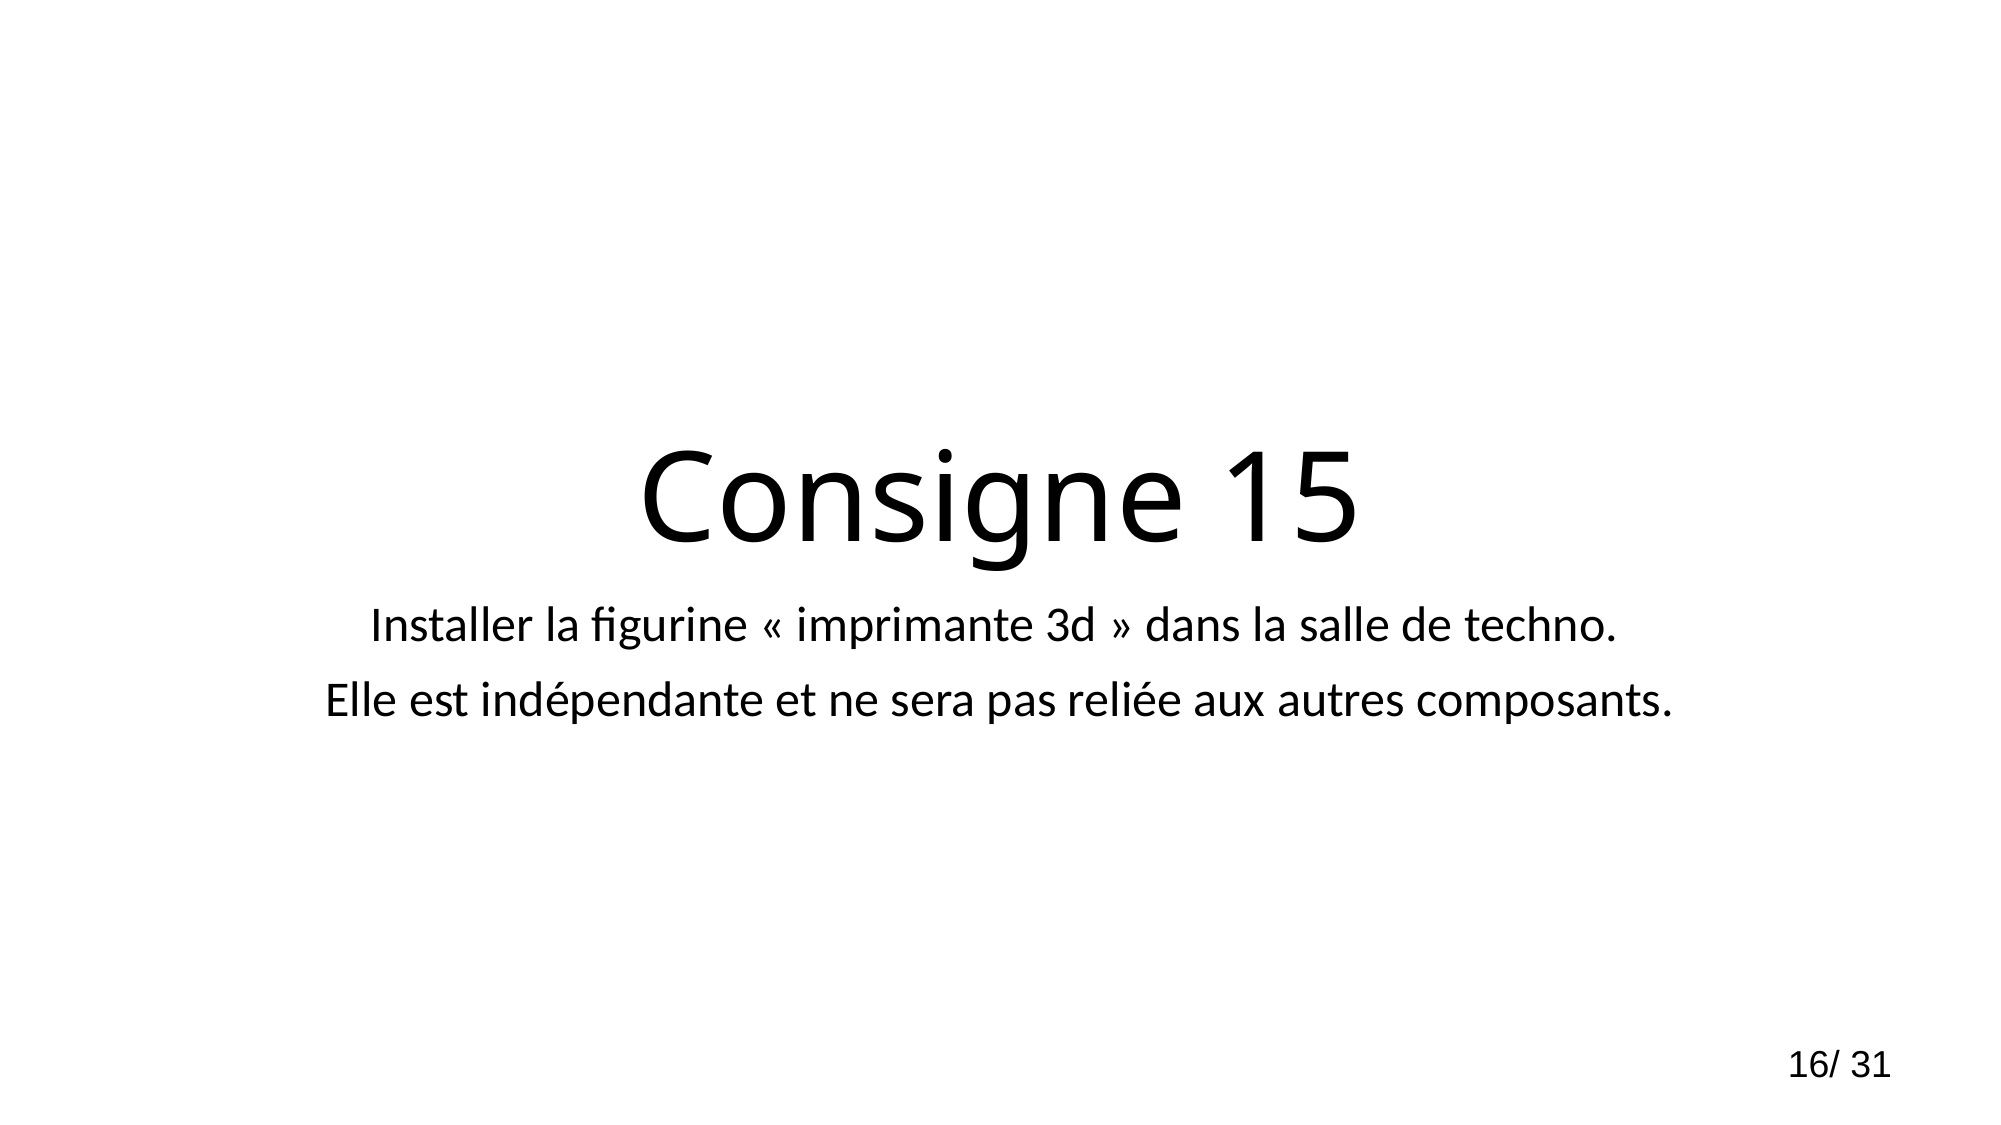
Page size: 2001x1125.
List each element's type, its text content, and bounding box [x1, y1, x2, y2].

text_box 31/ 31 [1830, 1035, 1979, 1093]
title Consigne 15 [249, 184, 1750, 576]
subtitle Installer la figurine « imprimante 3d » dans la salle de techno. Elle est indépendante et ne sera pas reliée aux autres composants. [249, 590, 1750, 863]
